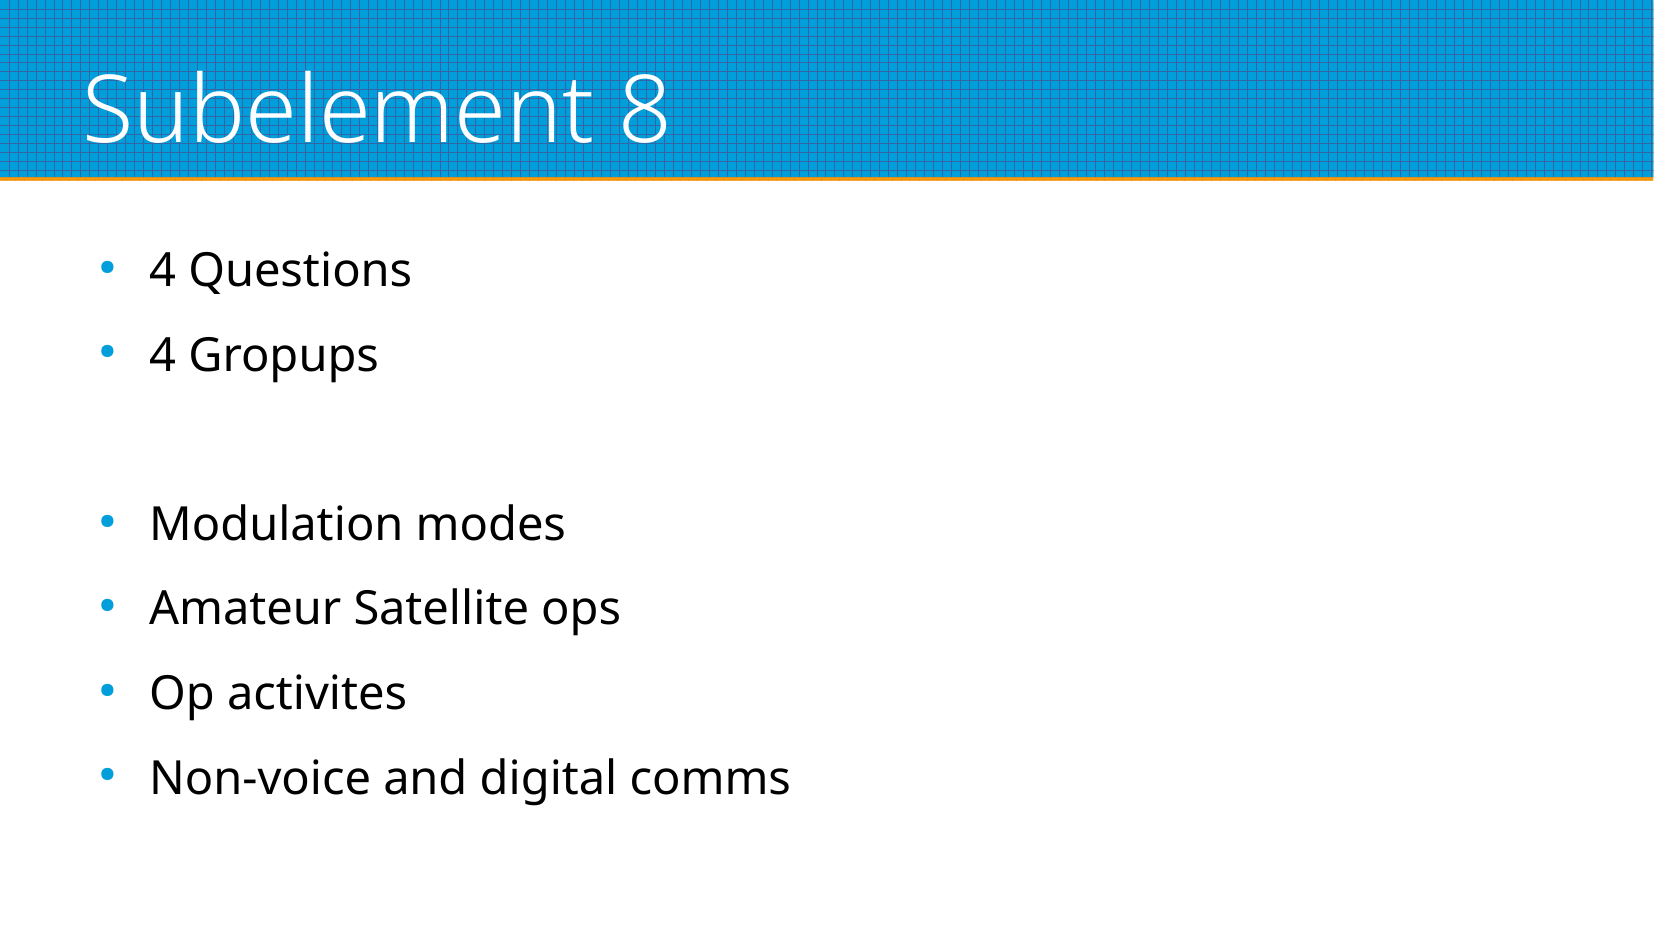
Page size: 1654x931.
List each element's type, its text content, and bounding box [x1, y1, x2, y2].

title Subelement 8 [82, 14, 1571, 171]
list 4 Questions 4 Gropups Modulation modes Amateur Satellite ops Op activites Non-voice and digital comms [82, 236, 1563, 811]
